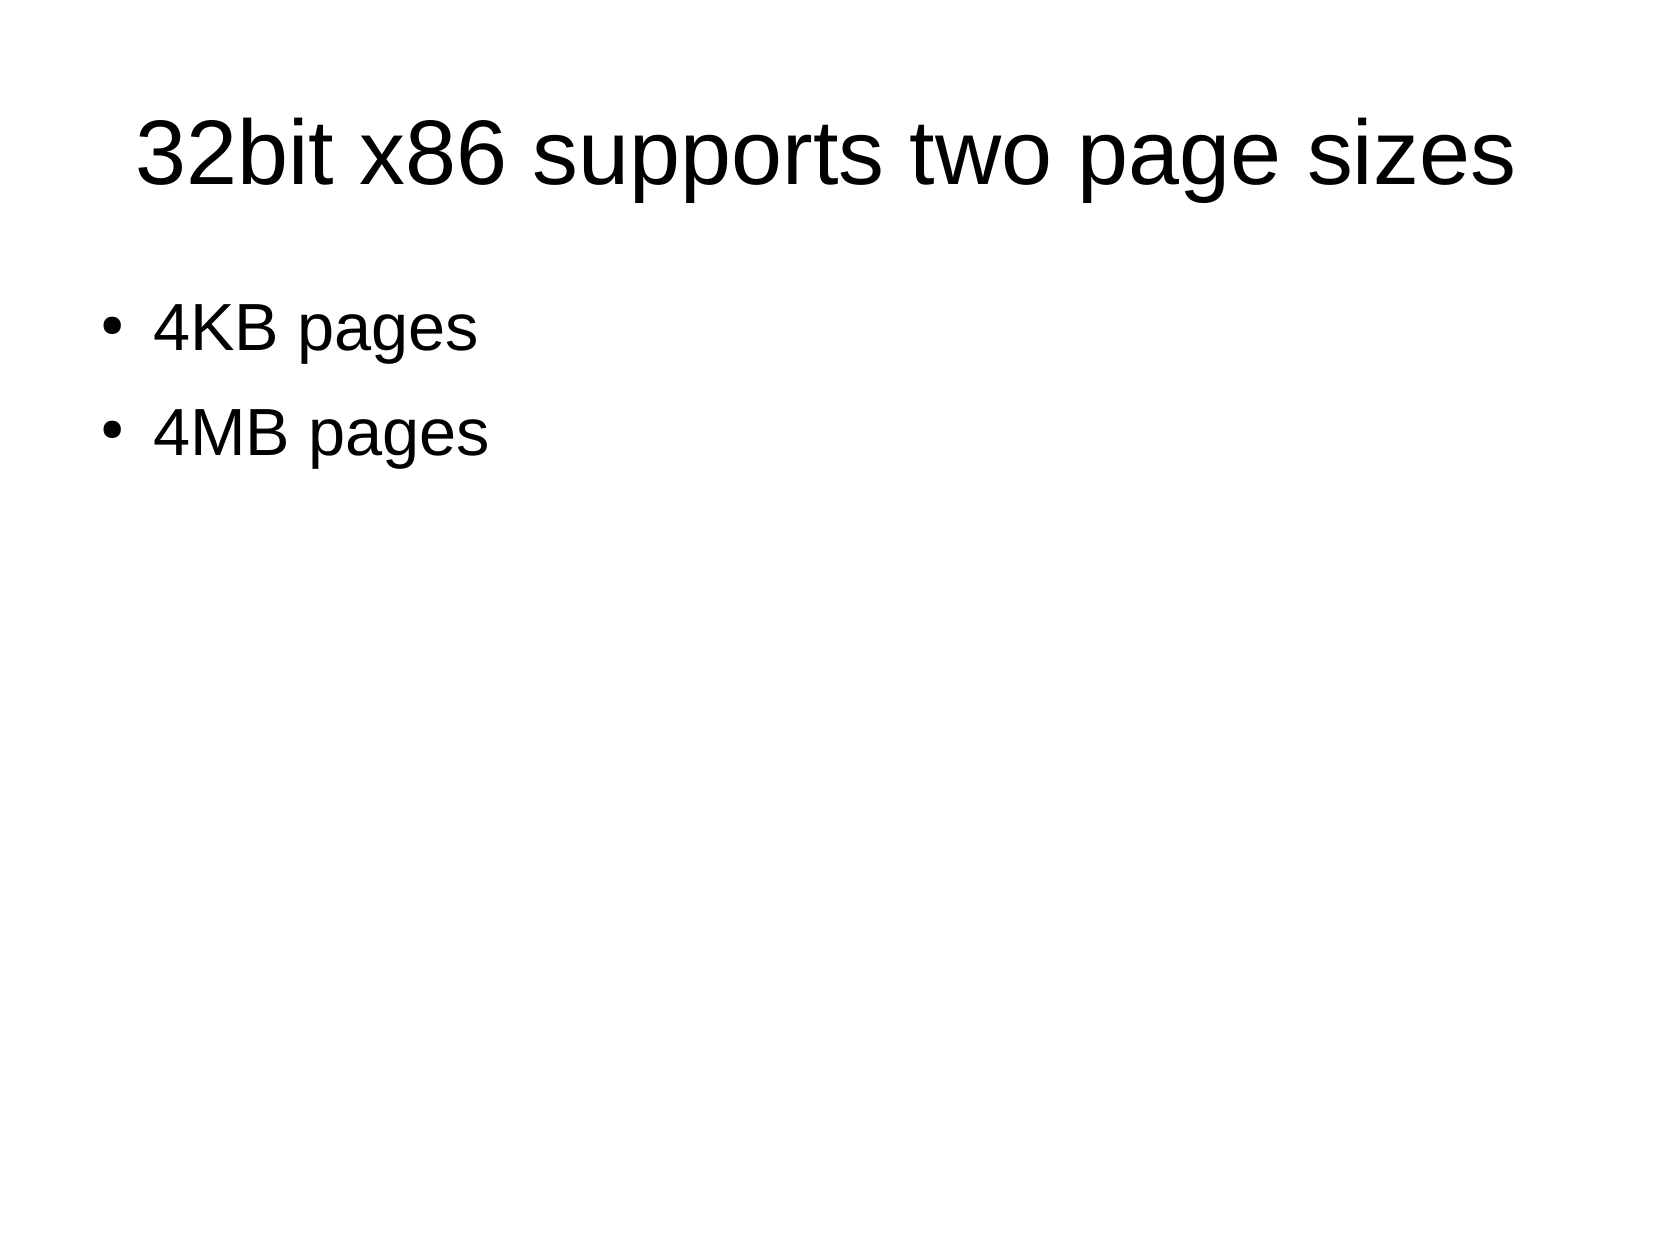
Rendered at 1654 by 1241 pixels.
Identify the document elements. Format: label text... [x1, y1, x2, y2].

list 4KB pages 4MB pages [82, 290, 1571, 1010]
title 32bit x86 supports two page sizes [82, 49, 1571, 257]
